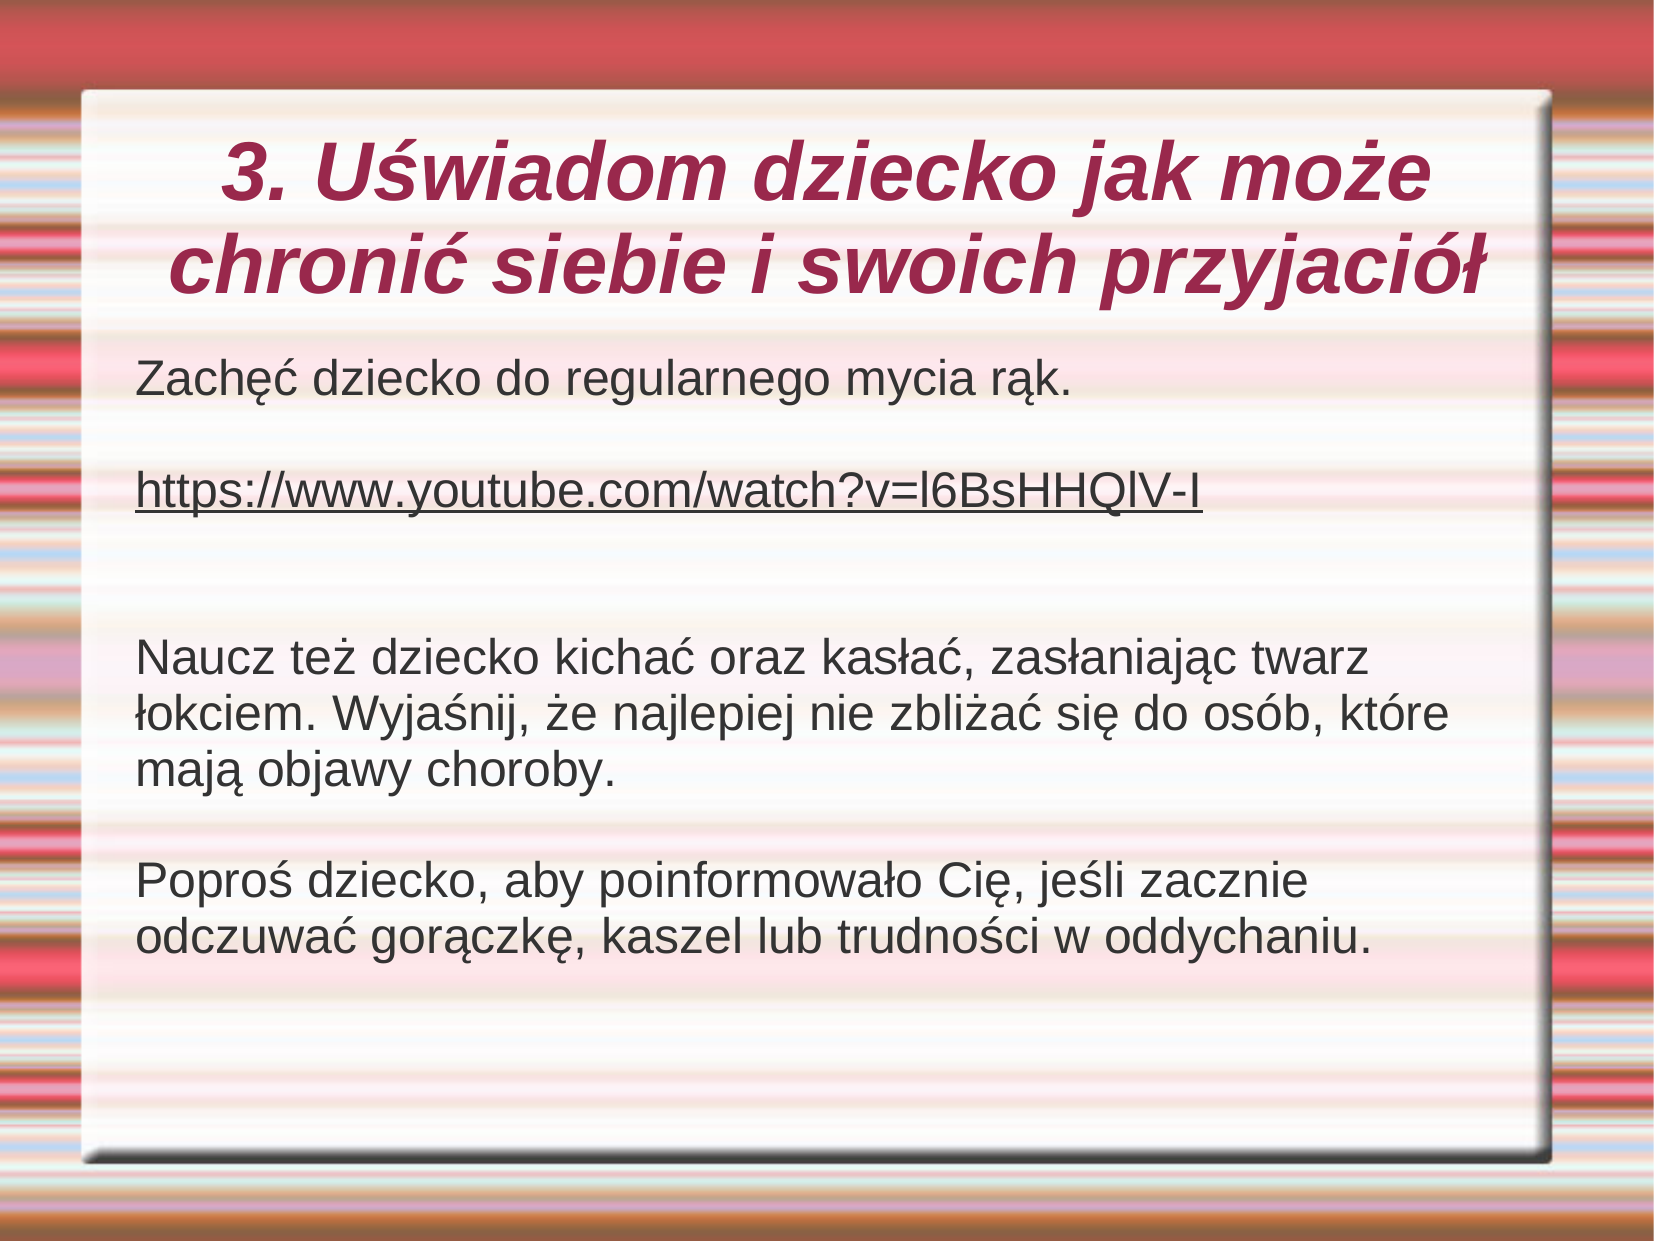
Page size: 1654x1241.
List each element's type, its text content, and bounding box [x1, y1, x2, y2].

list Zachęć dziecko do regularnego mycia rąk. https://www.youtube.com/watch?v=l6BsHHQlV-I Naucz też dziecko kichać oraz kasłać, zasłaniając twarz łokciem. Wyjaśnij, że najlepiej nie zbliżać się do osób, które mają objawy choroby. Poproś dziecko, aby poinformowało Cię, jeśli zacznie odczuwać gorączkę, kaszel lub trudności w oddychaniu. [134, 350, 1516, 1133]
picture [0, 0, 1654, 1241]
title 3. Uświadom dziecko jak może chronić siebie i swoich przyjaciół [121, 114, 1534, 322]
